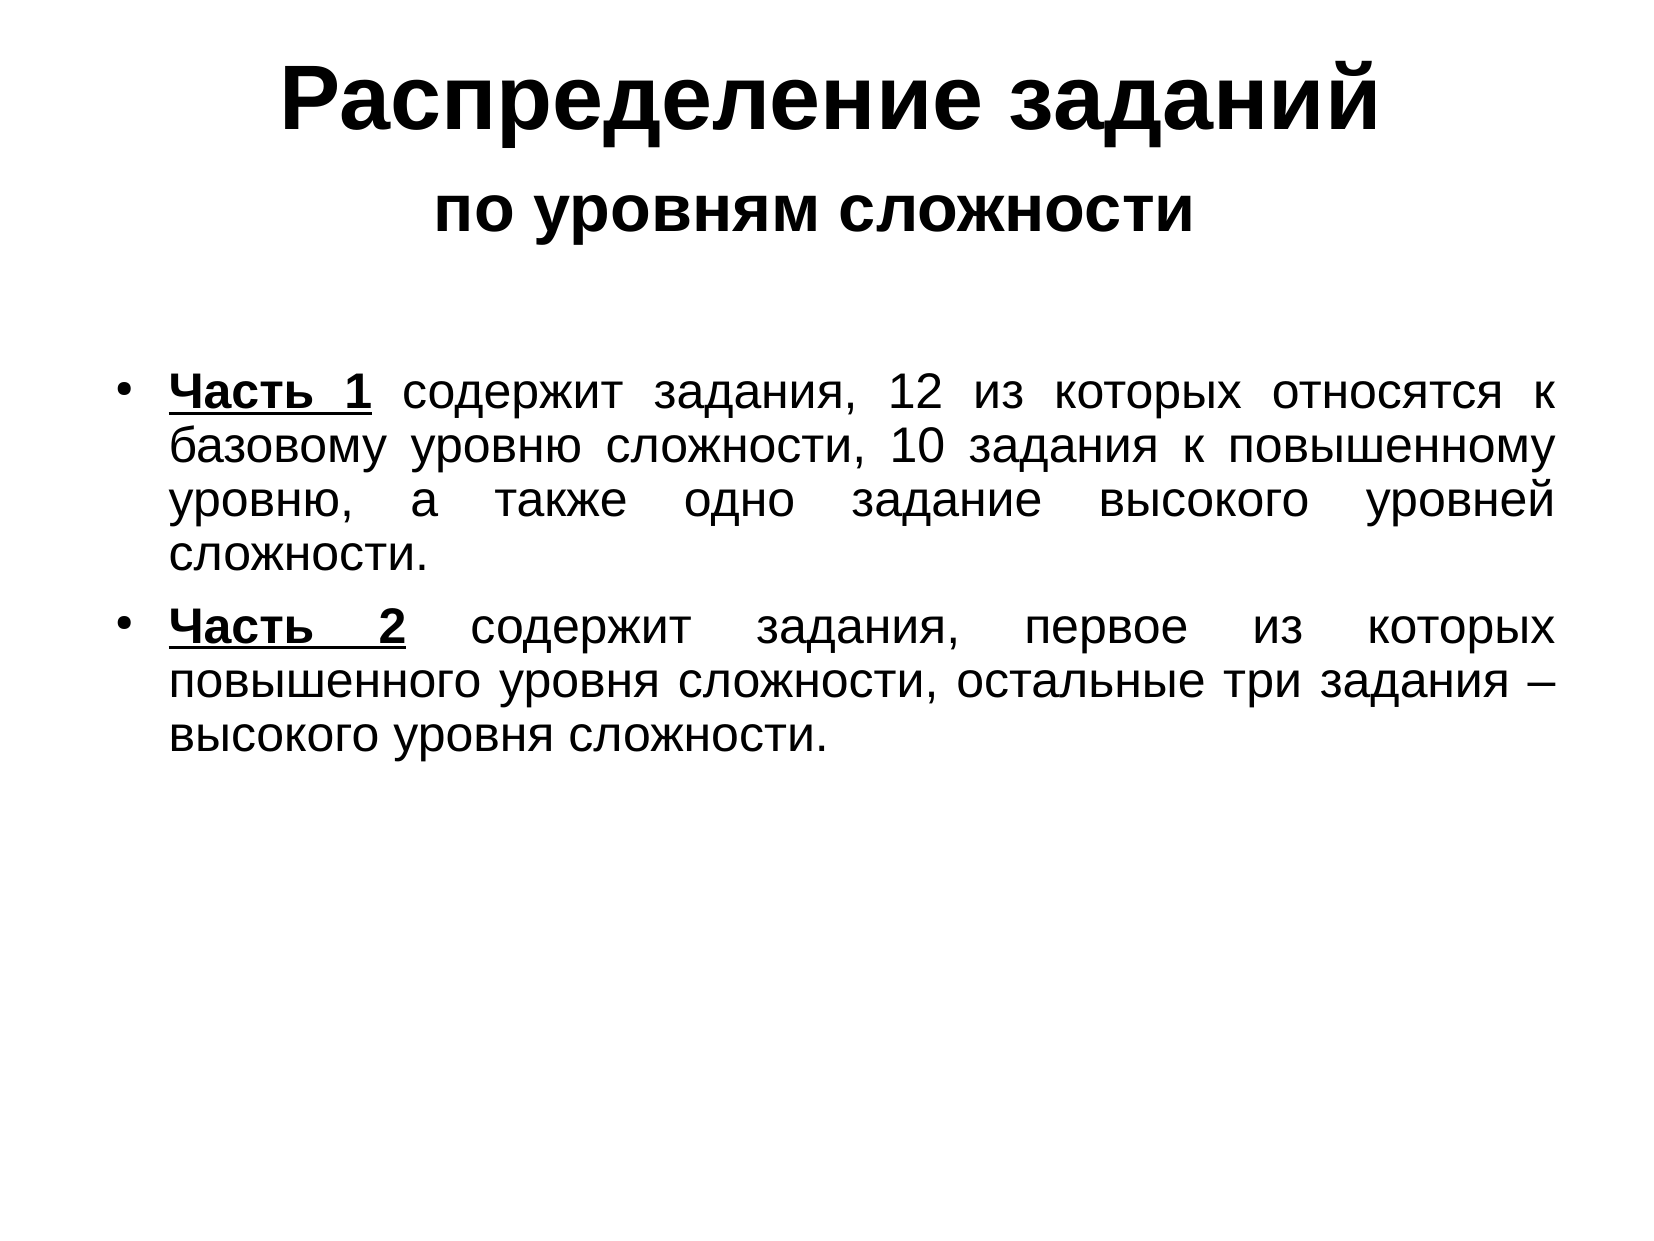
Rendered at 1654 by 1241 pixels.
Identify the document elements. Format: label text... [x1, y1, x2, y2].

text_box Часть 1 содержит задания, 12 из которых относятся к базовому уровню сложности, 10 задания к повышенному уровню, а также одно задание высокого уровней сложности. Часть 2 содержит задания, первое из которых повышенного уровня сложности, остальные три задания – высокого уровня сложности. [82, 358, 1571, 1103]
title Распределение заданий по уровням сложности [82, 13, 1571, 358]
